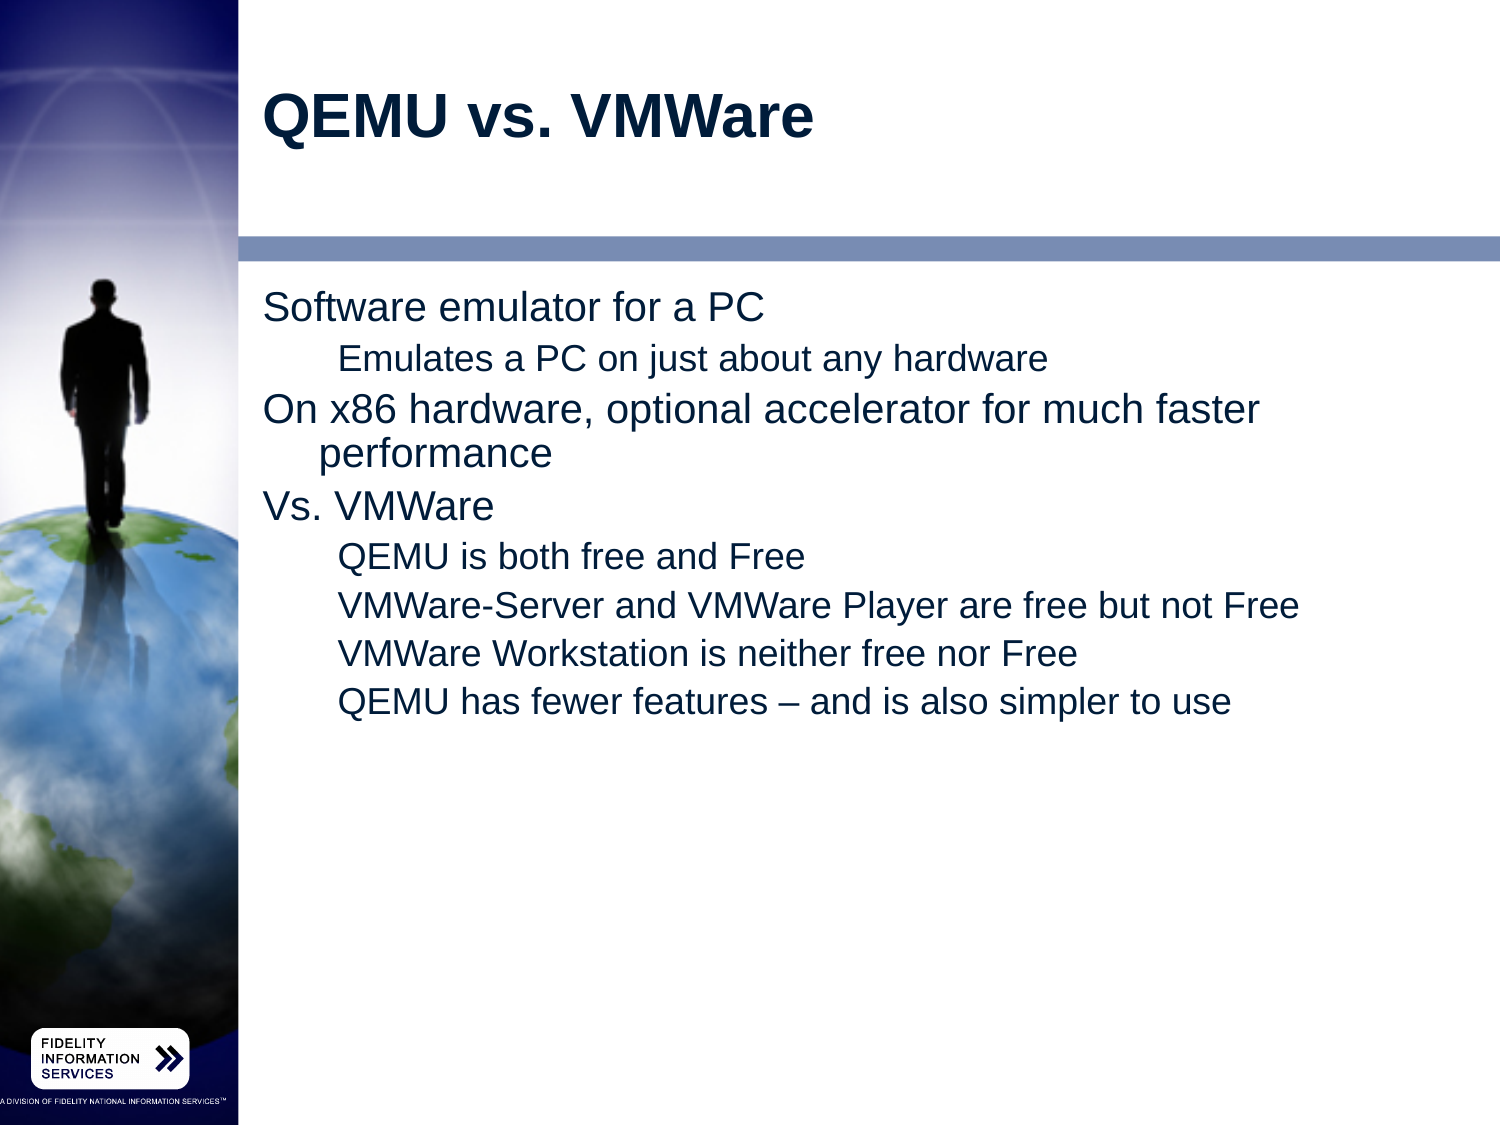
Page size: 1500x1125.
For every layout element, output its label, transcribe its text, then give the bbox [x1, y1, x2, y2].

picture [0, 0, 239, 1125]
title QEMU vs. VMWare [262, 32, 1463, 205]
list Software emulator for a PC Emulates a PC on just about any hardware On x86 hardware, optional accelerator for much faster performance Vs. VMWare QEMU is both free and Free VMWare-Server and VMWare Player are free but not Free VMWare Workstation is neither free nor Free QEMU has fewer features – and is also simpler to use [262, 287, 1463, 1048]
